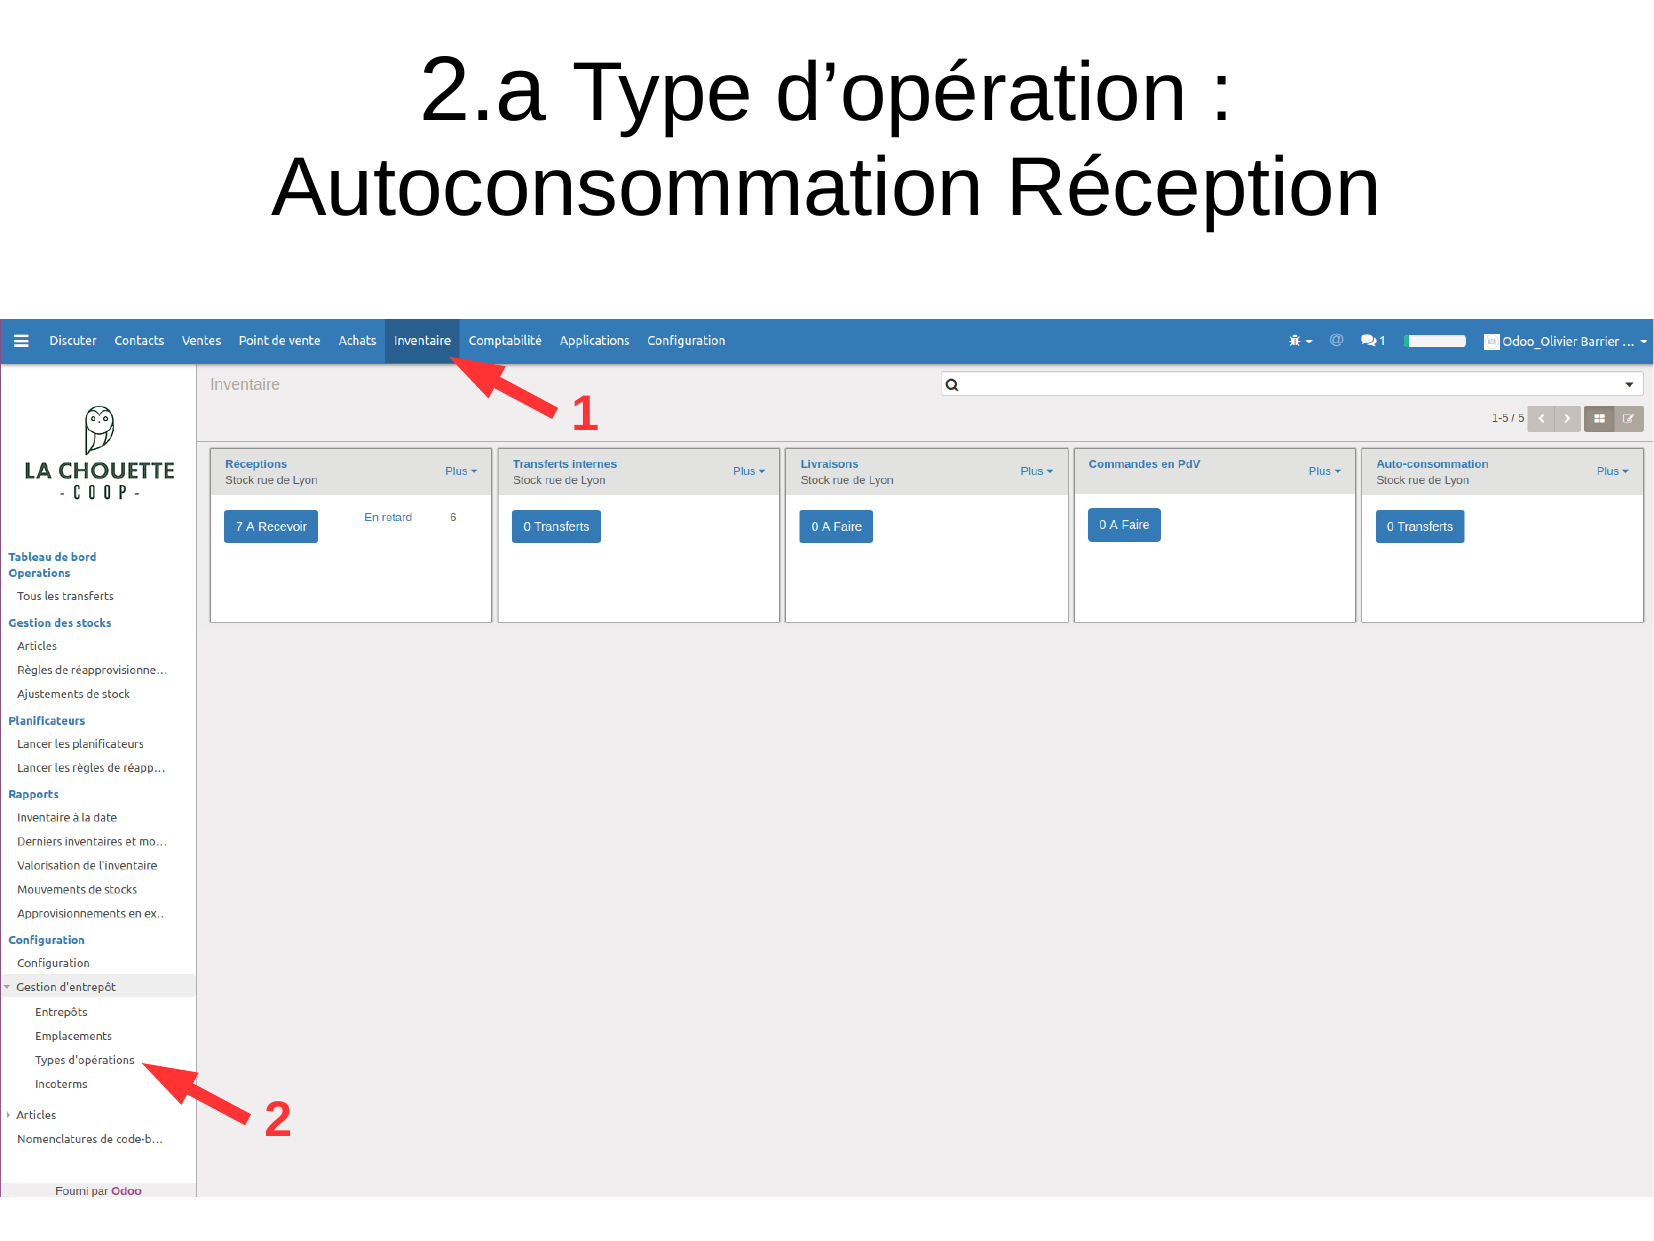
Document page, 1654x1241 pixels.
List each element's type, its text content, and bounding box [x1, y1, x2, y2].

title 2.a Type d’opération : Autoconsommation Réception [82, 31, 1571, 239]
text_box 2 [249, 1084, 308, 1156]
picture [0, 319, 1654, 1197]
text_box 1 [556, 377, 615, 449]
